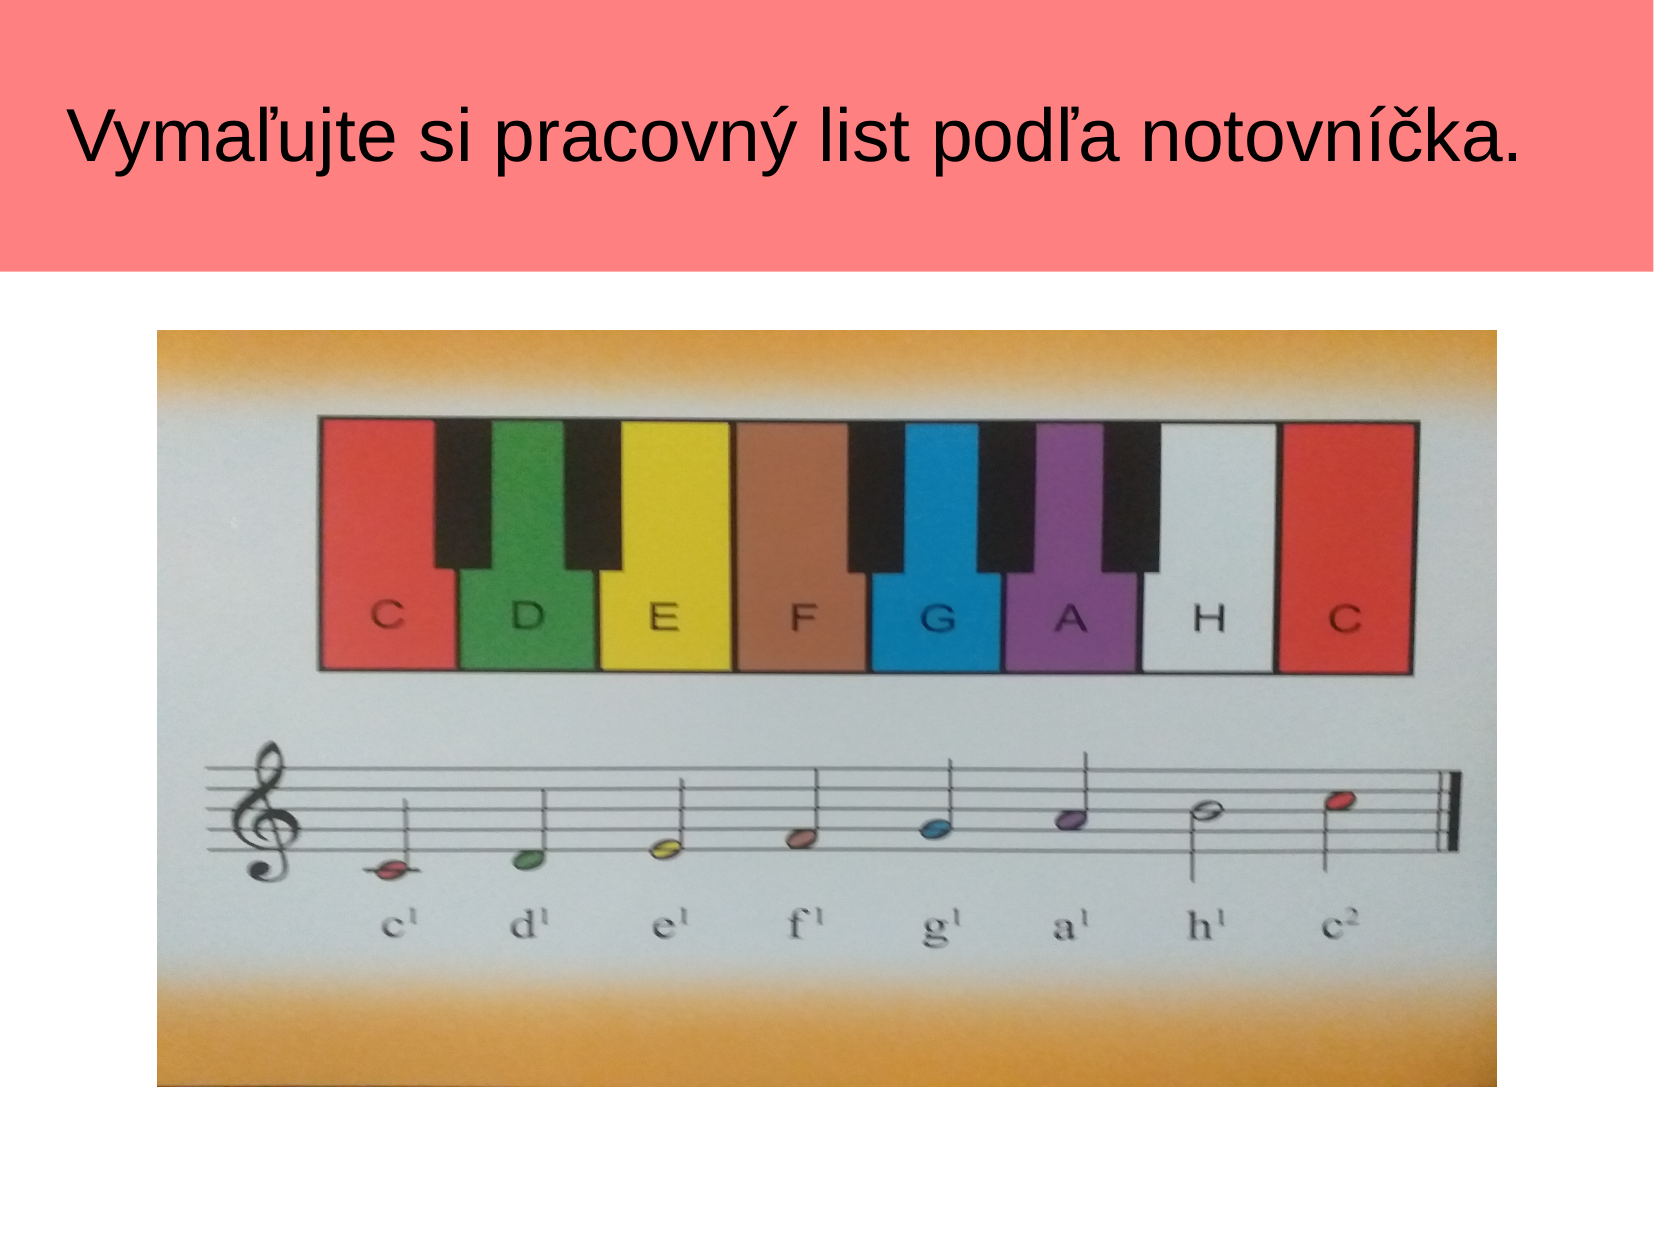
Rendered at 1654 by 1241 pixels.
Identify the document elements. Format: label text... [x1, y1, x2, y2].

picture [157, 330, 1497, 1087]
title Vymaľujte si pracovný list podľa notovníčka. [0, 0, 1654, 272]
